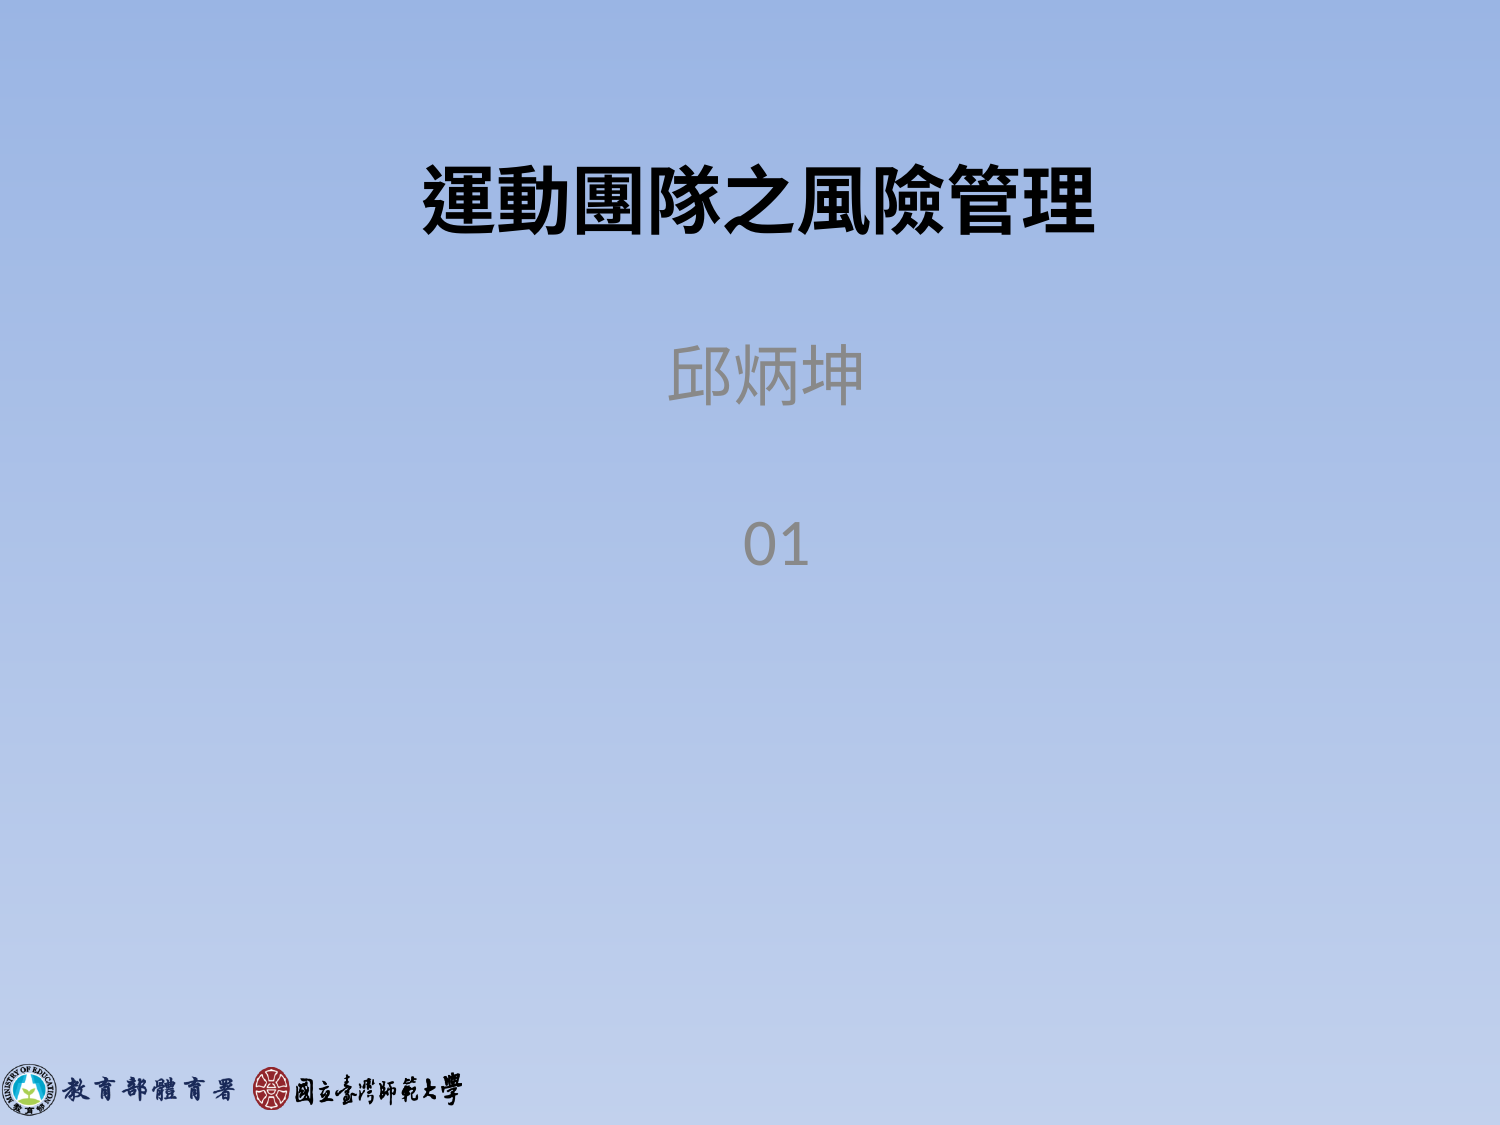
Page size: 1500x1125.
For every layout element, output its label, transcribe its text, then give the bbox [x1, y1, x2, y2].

title 運動團隊之風險管理 [121, 78, 1397, 320]
picture [0, 1051, 243, 1125]
subtitle 邱炳坤 [242, 326, 1293, 433]
text_box 01 [251, 491, 1302, 598]
picture [253, 1067, 462, 1110]
